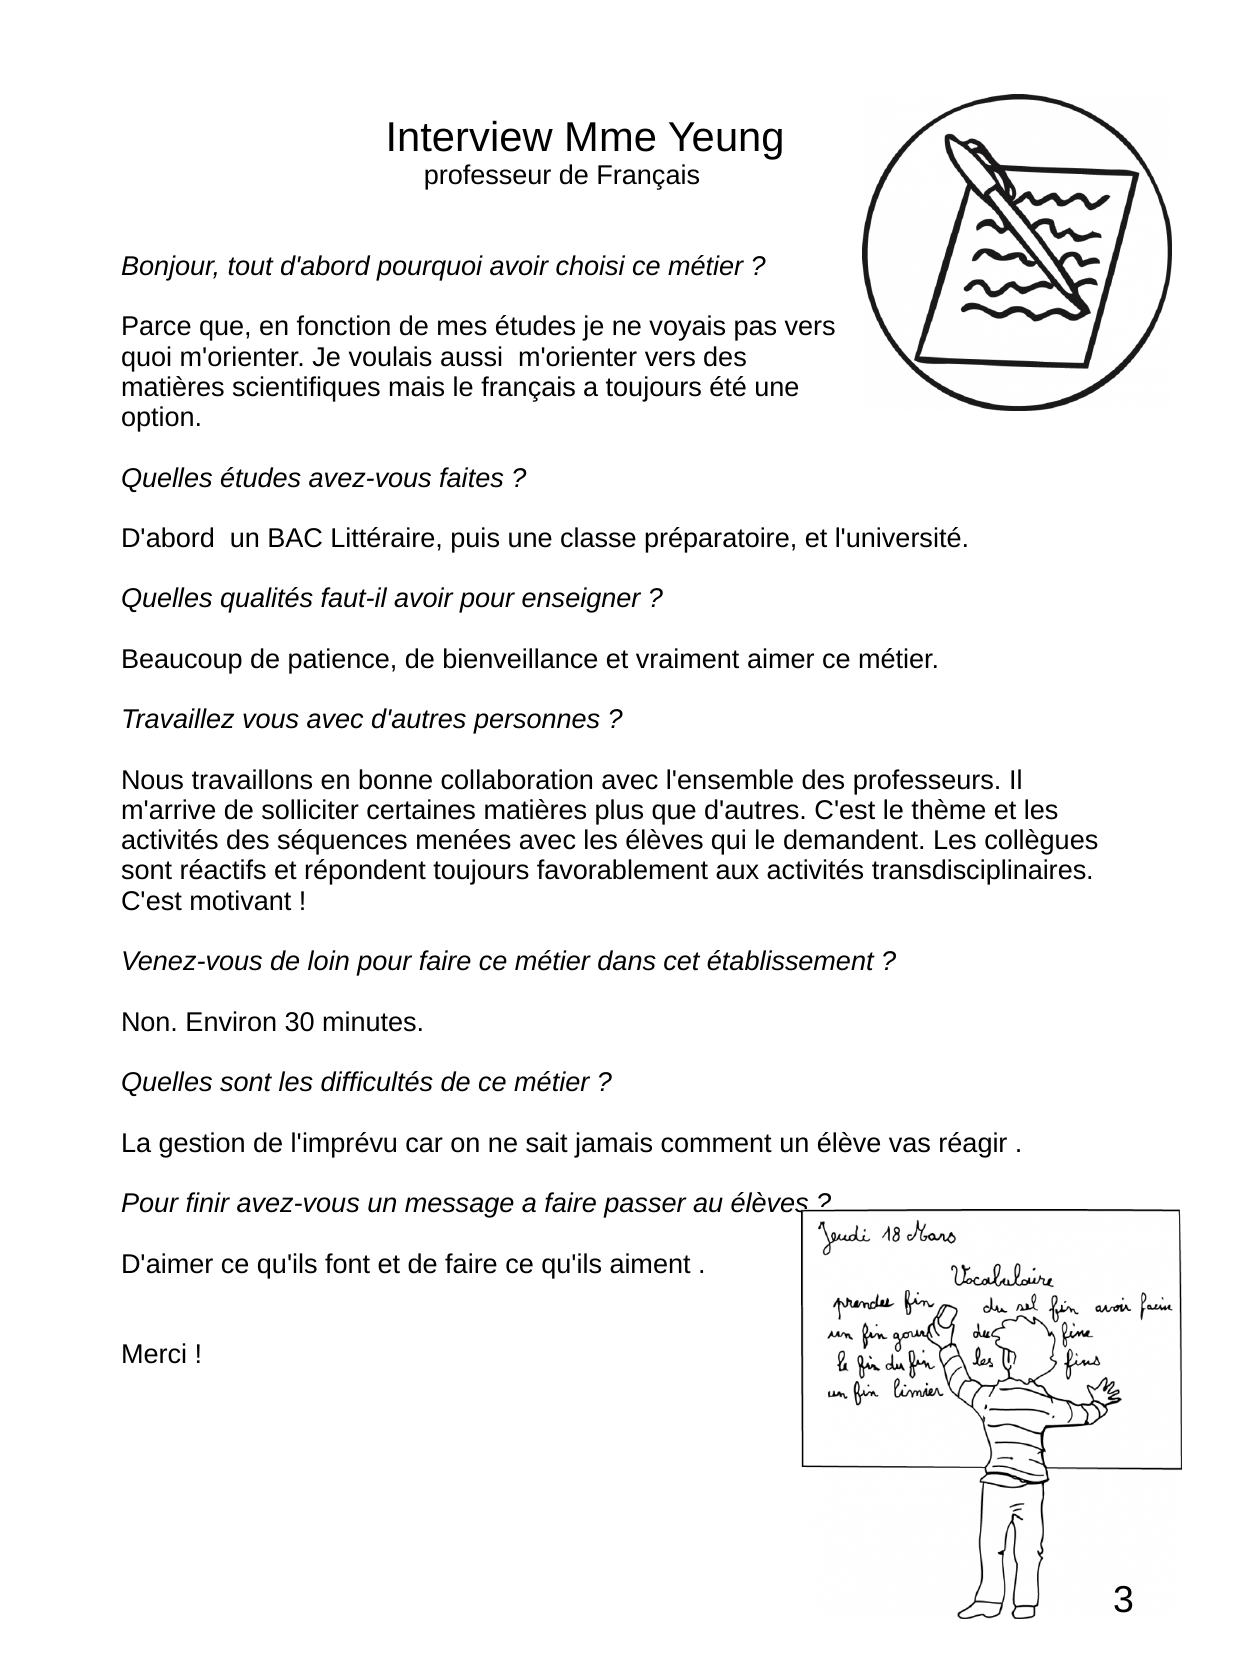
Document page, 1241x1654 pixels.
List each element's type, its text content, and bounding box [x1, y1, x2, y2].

text_box 3 [1098, 1570, 1170, 1628]
picture [862, 94, 1172, 411]
text_box Interview Mme Yeung professeur de Français Bonjour, tout d'abord pourquoi avoir choisi ce métier ? Parce que, en fonction de mes études je ne voyais pas vers quoi m'orienter. Je voulais aussi m'orienter vers des matières scientifiques mais le français a toujours été une option. Quelles études avez-vous faites ? D'abord un BAC Littéraire, puis une classe préparatoire, et l'université. Quelles qualités faut-il avoir pour enseigner ? Beaucoup de patience, de bienveillance et vraiment aimer ce métier. Travaillez vous avec d'autres personnes ? Nous travaillons en bonne collaboration avec l'ensemble des professeurs. Il m'arrive de solliciter certaines matières plus que d'autres. C'est le thème et les activités des séquences menées avec les élèves qui le demandent. Les collègues sont réactifs et répondent toujours favorablement aux activités transdisciplinaires. C'est motivant ! Venez-vous de loin pour faire ce métier dans cet établissement ? Non. Environ 30 minutes. Quelles sont les difficultés de ce métier ? La gestion de l'imprévu car on ne sait jamais comment un élève vas réagir . Pour finir avez-vous un message a faire passer au élèves ? D'aimer ce qu'ils font et de faire ce qu'ils aiment . Merci ! [106, 106, 1134, 1438]
picture [801, 1209, 1182, 1619]
